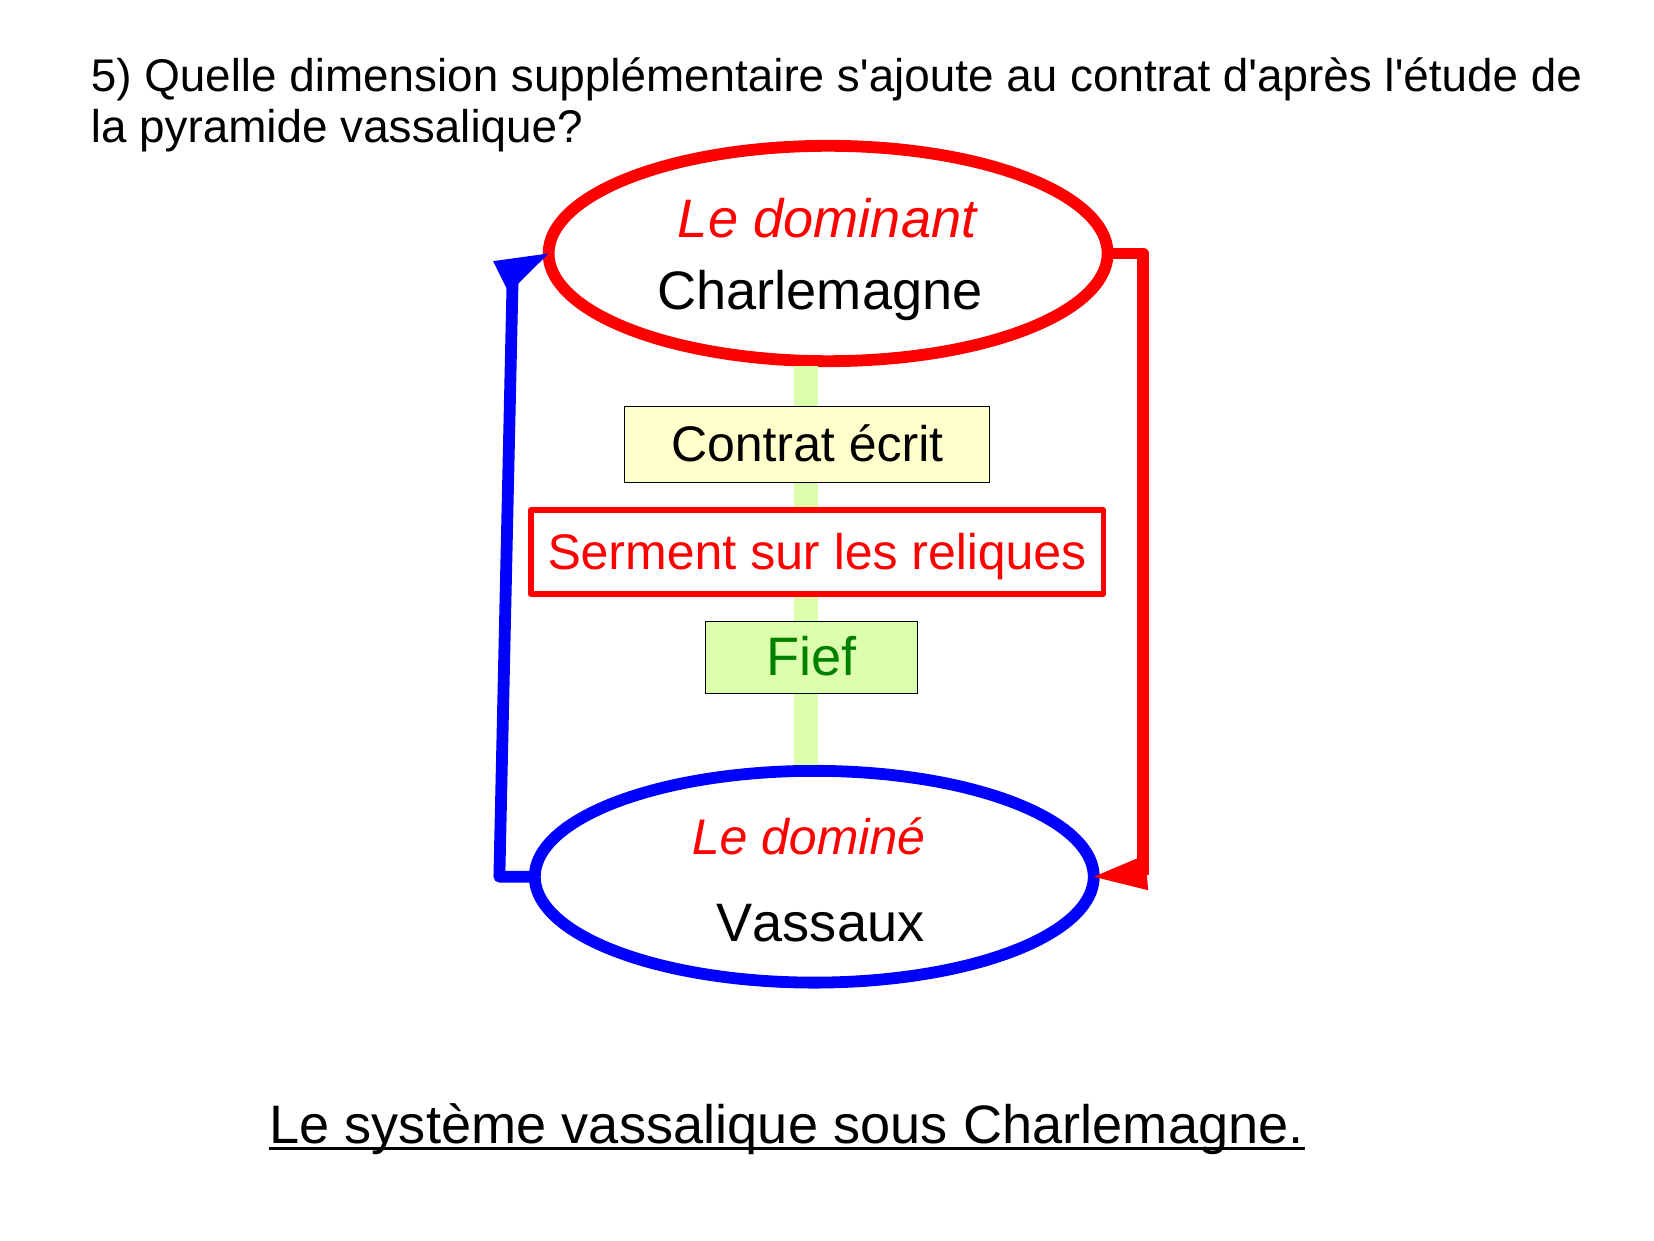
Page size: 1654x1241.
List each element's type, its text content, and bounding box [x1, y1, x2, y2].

text_box Le dominé [677, 802, 1021, 873]
text_box Le système vassalique sous Charlemagne. [254, 1087, 1470, 1163]
text_box 5) Quelle dimension supplémentaire s'ajoute au contrat d'après l'étude de la pyramide vassalique? [76, 42, 1605, 160]
text_box Vassaux [701, 885, 1046, 961]
text_box Contrat écrit [624, 406, 990, 483]
text_box Le dominant [663, 180, 1063, 256]
text_box Charlemagne [642, 253, 1025, 329]
text_box Fief [705, 621, 918, 694]
text_box Serment sur les reliques [530, 510, 1104, 594]
